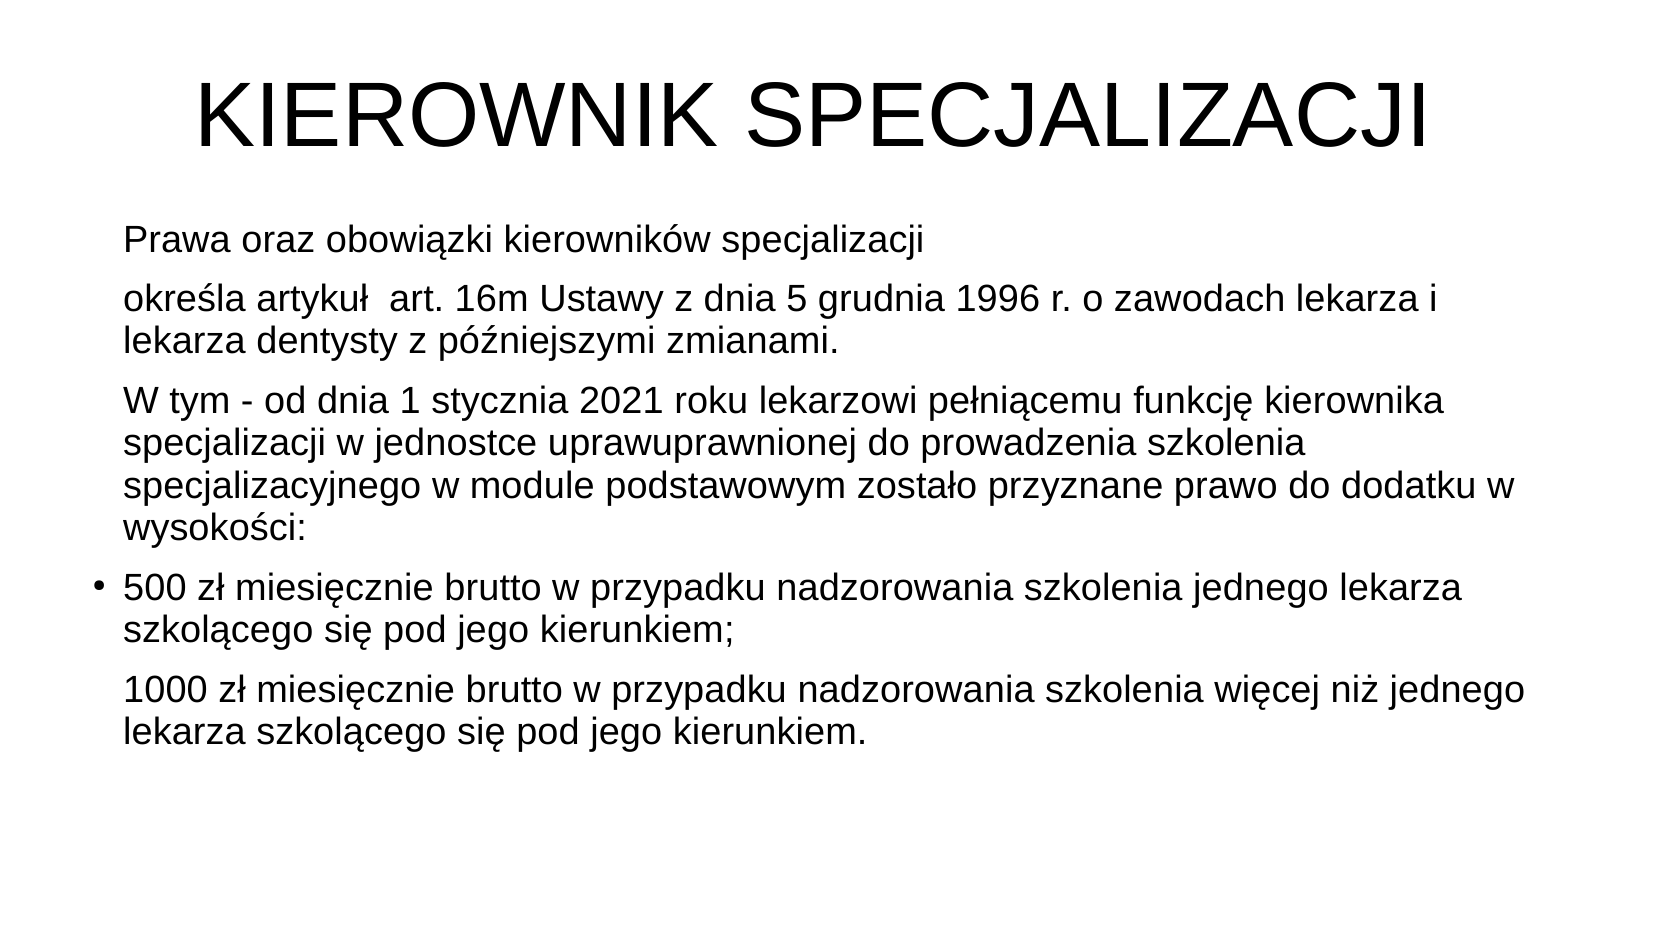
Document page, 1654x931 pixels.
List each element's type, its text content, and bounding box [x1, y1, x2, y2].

title KIEROWNIK SPECJALIZACJI [82, 37, 1571, 193]
list Prawa oraz obowiązki kierowników specjalizacji określa artykuł art. 16m Ustawy z dnia 5 grudnia 1996 r. o zawodach lekarza i lekarza dentysty z późniejszymi zmianami. W tym - od dnia 1 stycznia 2021 roku lekarzowi pełniącemu funkcję kierownika specjalizacji w jednostce uprawuprawnionej do prowadzenia szkolenia specjalizacyjnego w module podstawowym zostało przyznane prawo do dodatku w wysokości: 500 zł miesięcznie brutto w przypadku nadzorowania szkolenia jednego lekarza szkolącego się pod jego kierunkiem; 1000 zł miesięcznie brutto w przypadku nadzorowania szkolenia więcej niż jednego lekarza szkolącego się pod jego kierunkiem. [82, 217, 1571, 758]
